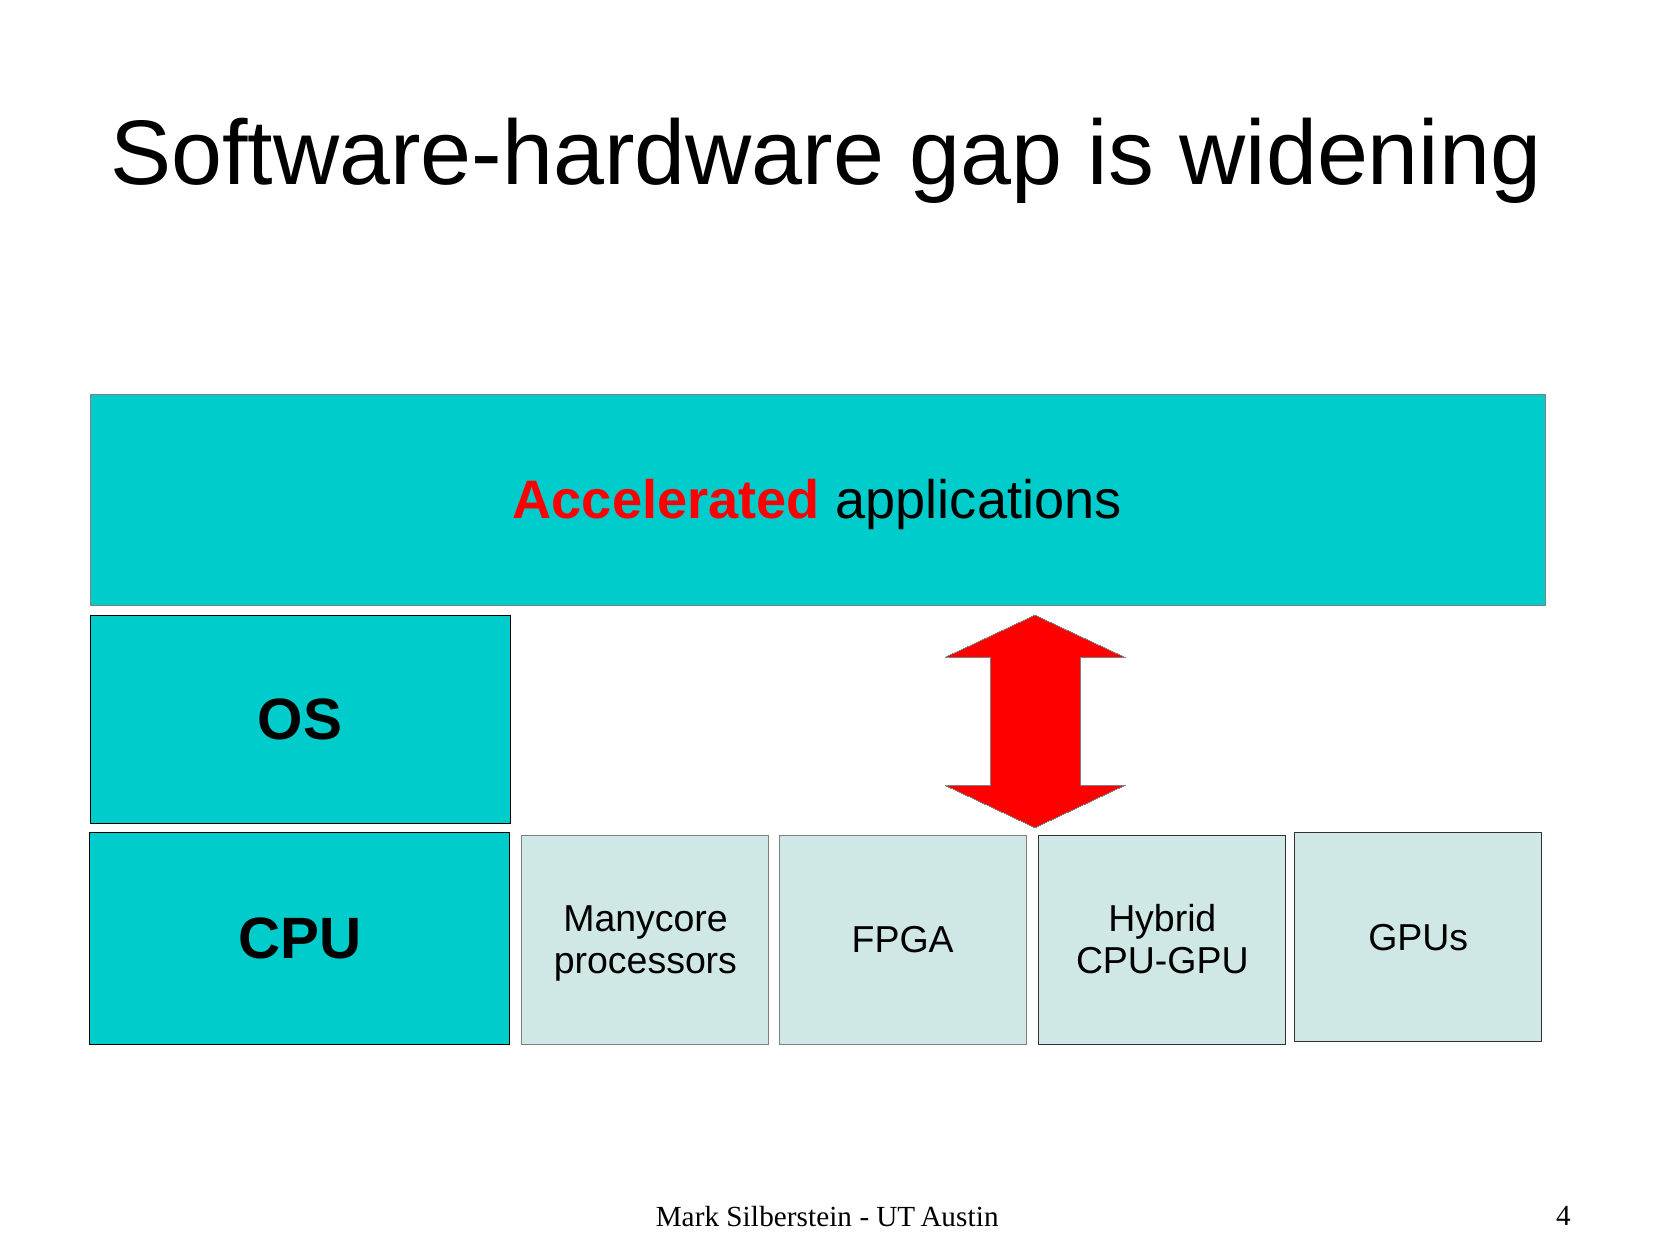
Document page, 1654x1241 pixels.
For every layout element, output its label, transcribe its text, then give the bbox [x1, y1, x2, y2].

text_box GPUs [1294, 832, 1542, 1042]
text_box CPU [89, 832, 510, 1045]
text_box FPGA [779, 835, 1027, 1045]
text_box Hybrid CPU-GPU [1038, 835, 1286, 1045]
text_box Manycore processors [521, 835, 769, 1045]
text_box OS [90, 615, 511, 824]
text_box [945, 615, 1126, 828]
text_box Accelerated applications [90, 394, 1546, 606]
title Software-hardware gap is widening [82, 49, 1571, 257]
